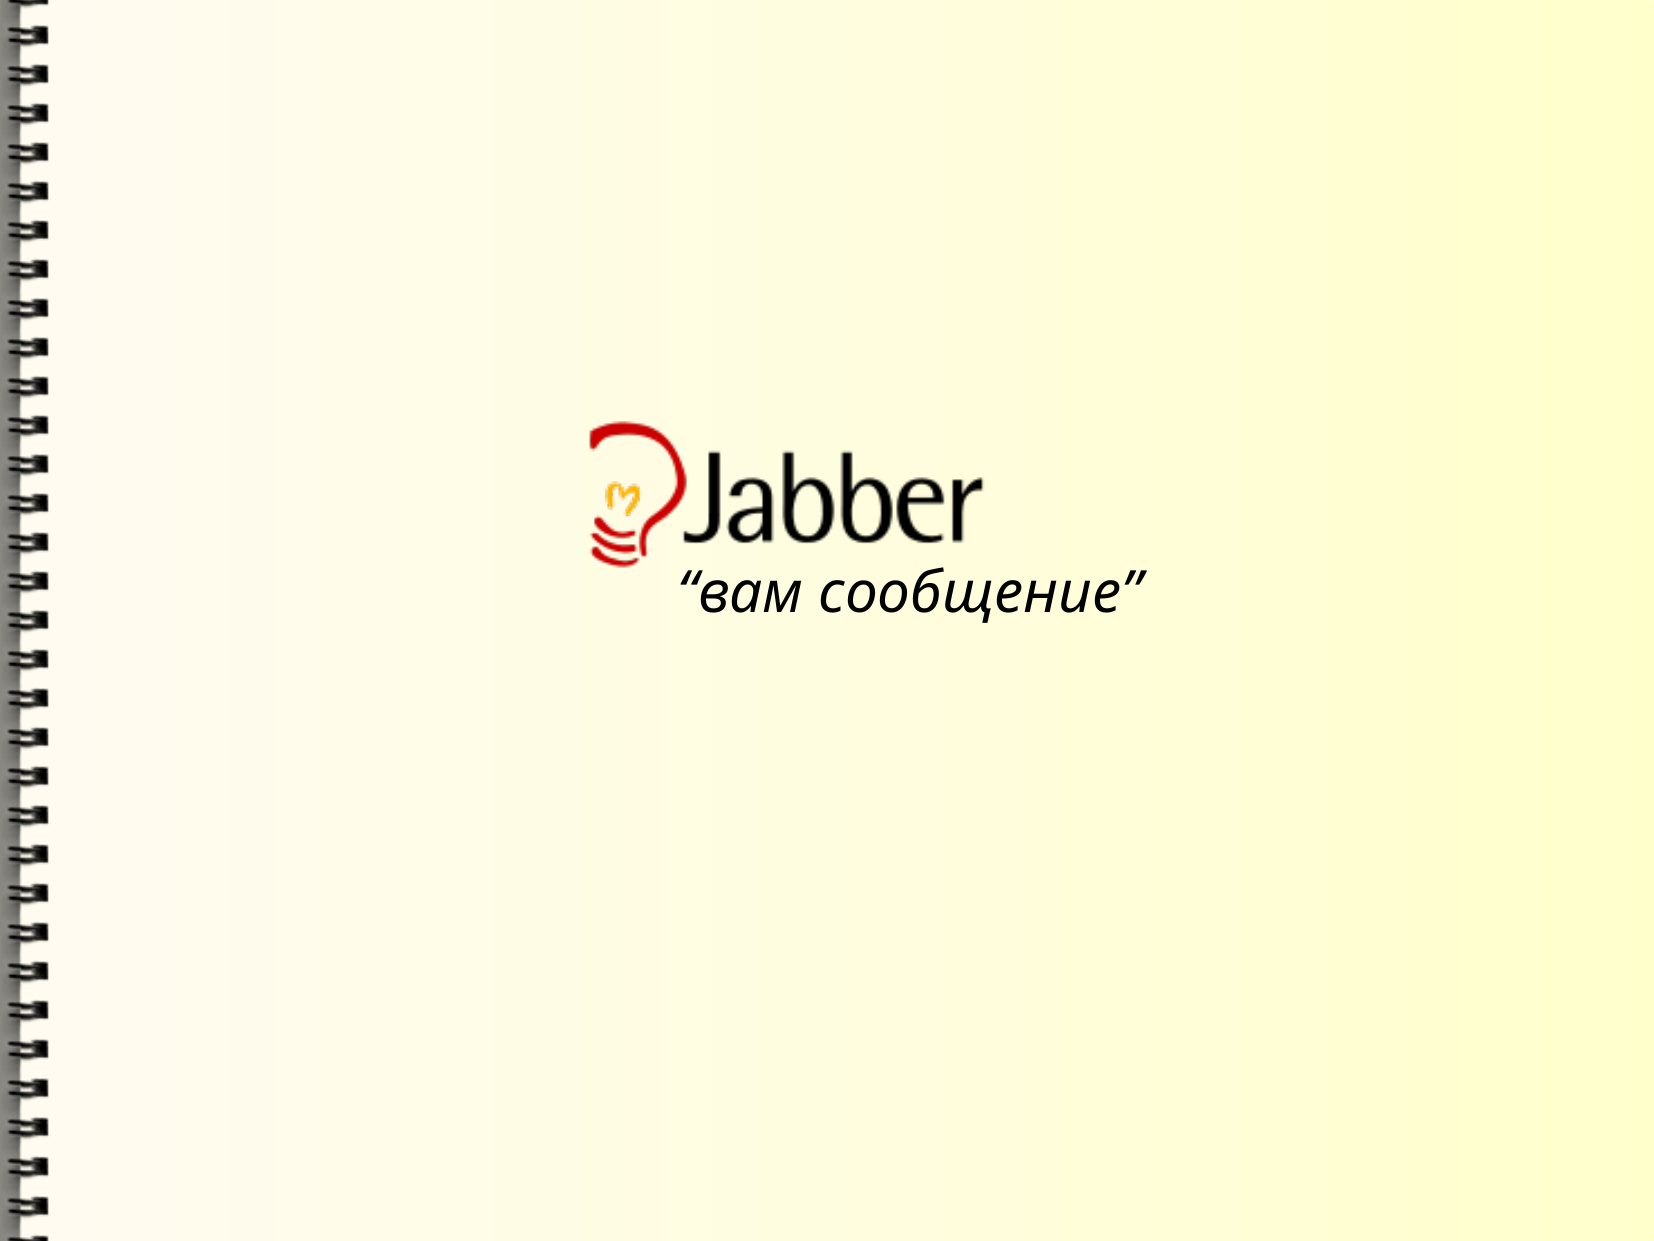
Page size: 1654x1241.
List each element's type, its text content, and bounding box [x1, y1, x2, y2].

picture [584, 411, 987, 579]
text_box “вам сообщение” [677, 549, 1100, 620]
picture [0, 0, 1654, 1241]
